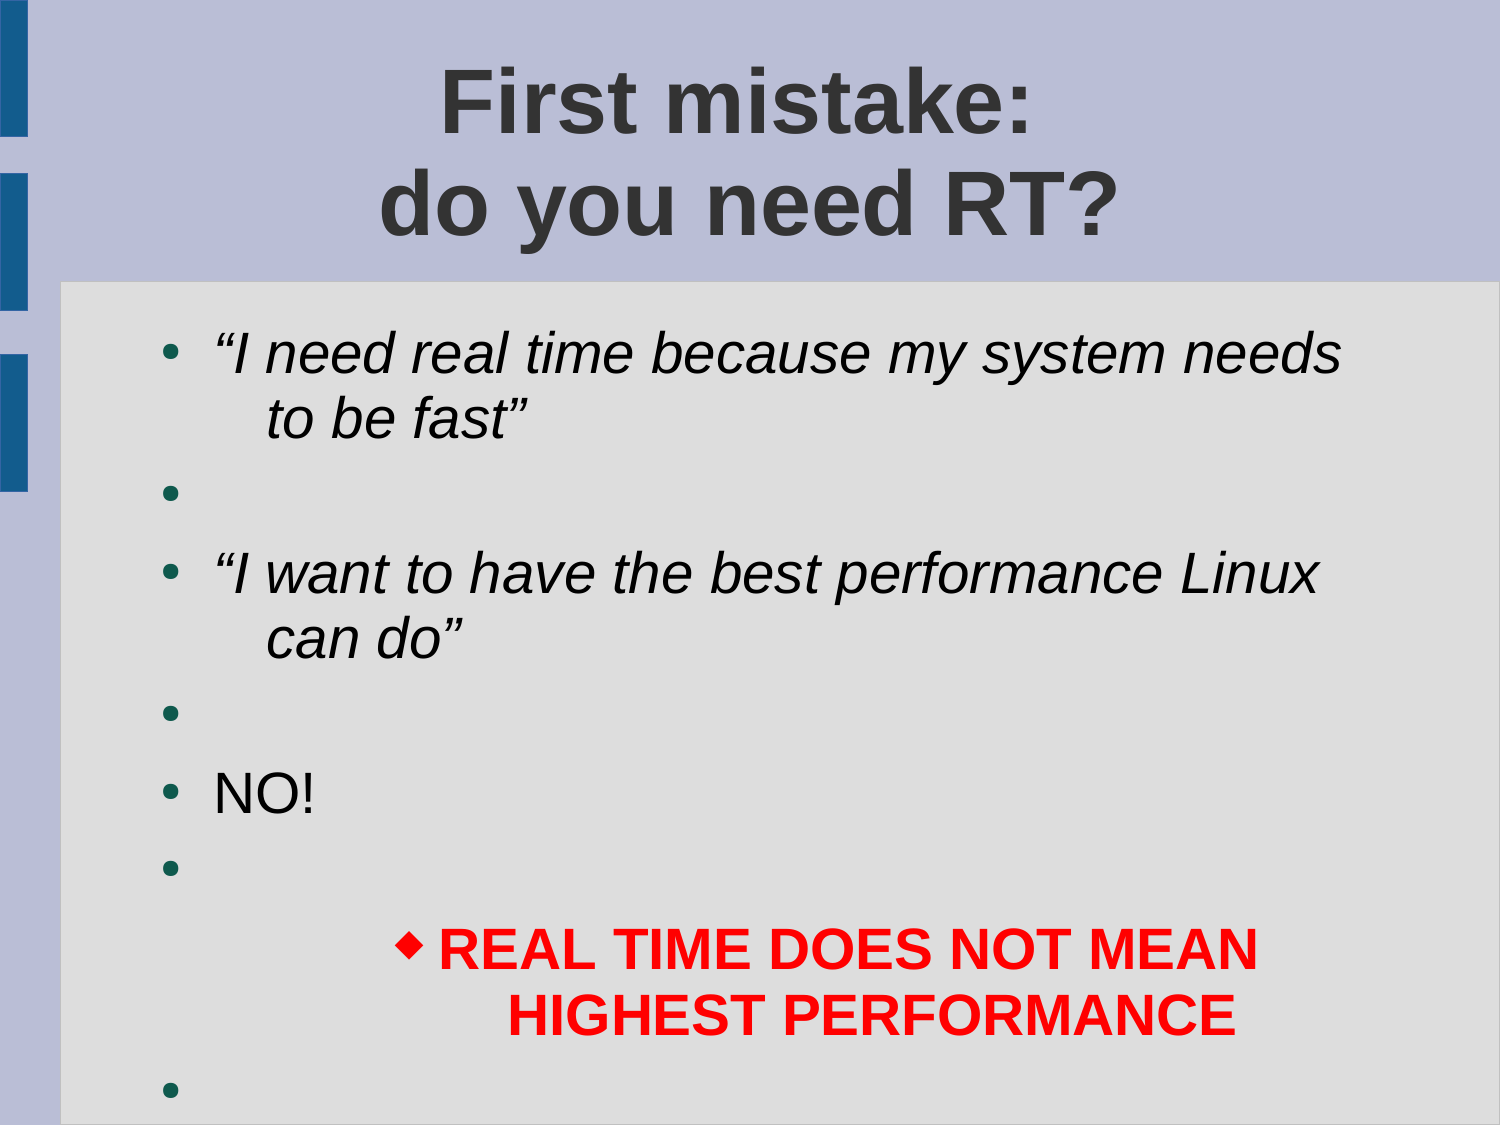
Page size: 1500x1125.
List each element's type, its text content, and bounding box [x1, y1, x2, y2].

list “I need real time because my system needs to be fast” “I want to have the best performance Linux can do” NO! REAL TIME DOES NOT MEAN HIGHEST PERFORMANCE [110, 312, 1392, 1125]
title First mistake: do you need RT? [110, 50, 1392, 256]
